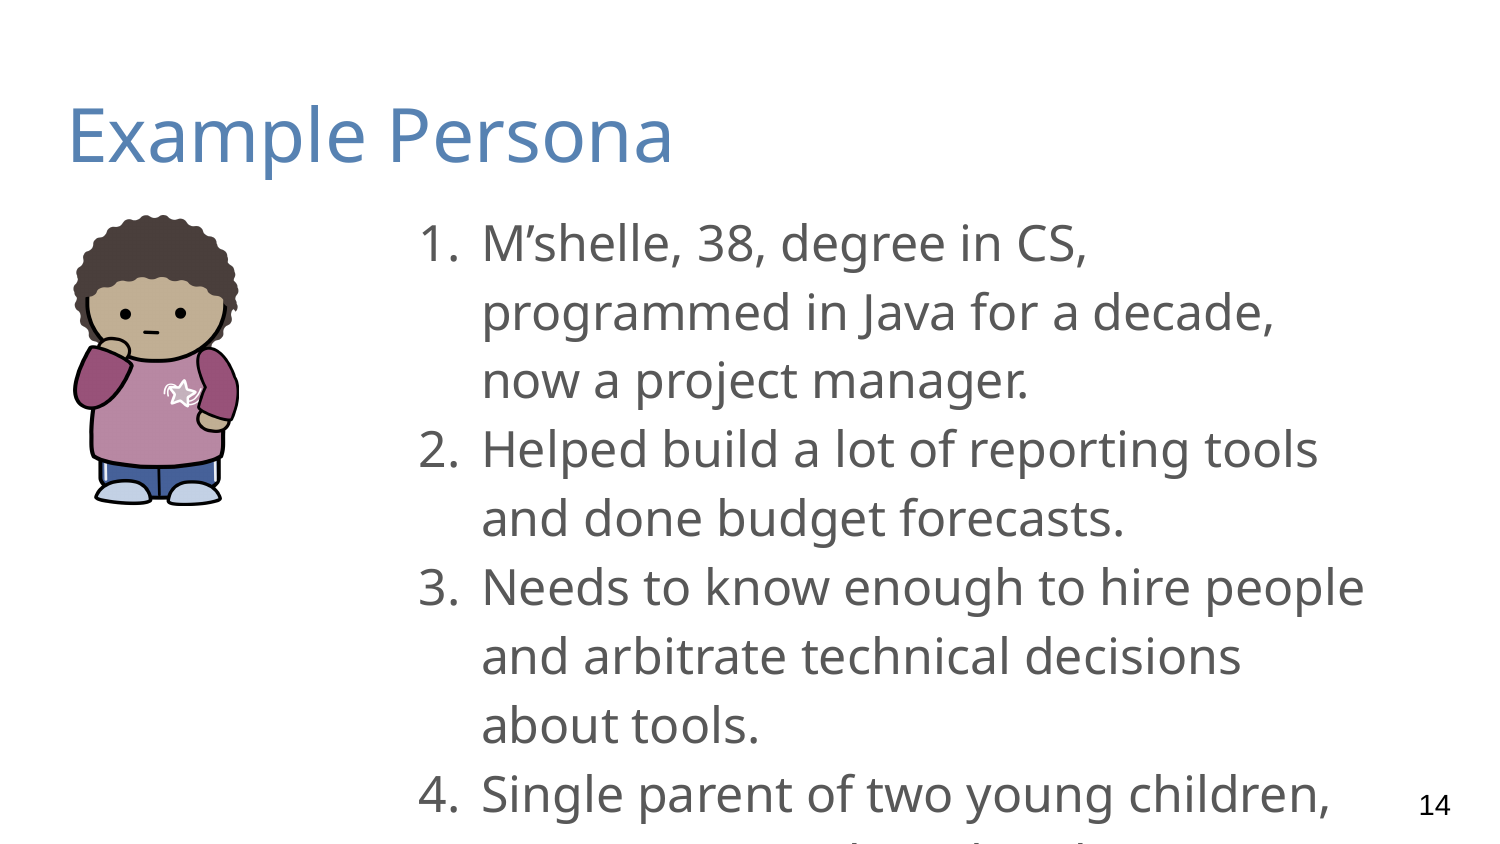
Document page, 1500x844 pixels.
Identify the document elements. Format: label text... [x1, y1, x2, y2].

title Example Persona [51, 72, 1449, 167]
picture [73, 215, 239, 506]
list M’shelle, 38, degree in CS, programmed in Java for a decade, now a project manager. Helped build a lot of reporting tools and done budget forecasts. Needs to know enough to hire people and arbitrate technical decisions about tools. Single parent of two young children, so evenings and weekends are spoken for. [391, 187, 1390, 756]
